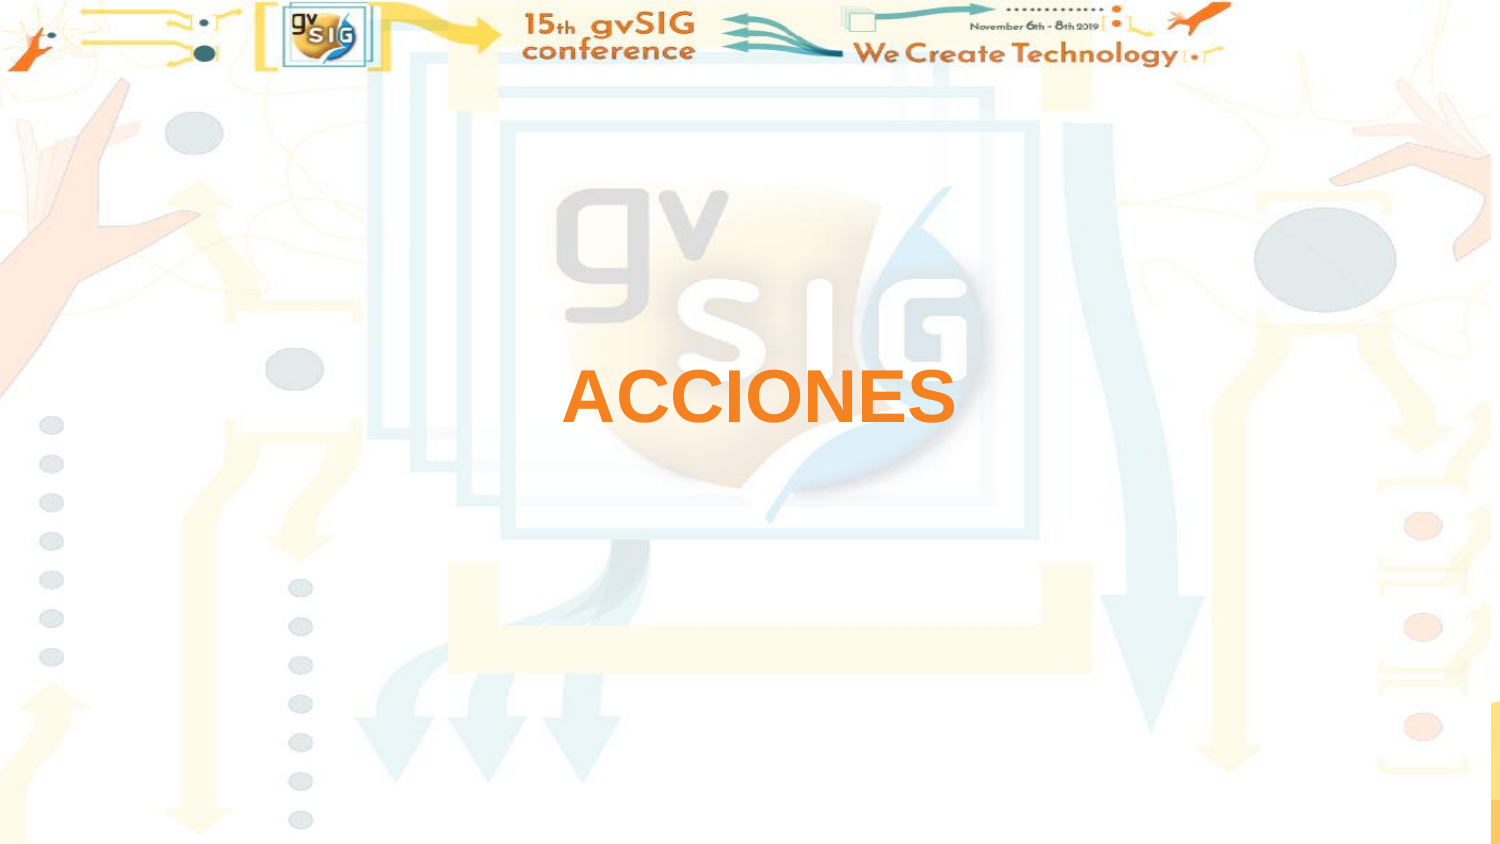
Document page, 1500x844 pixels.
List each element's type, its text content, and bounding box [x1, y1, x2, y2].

text_box ACCIONES [25, 347, 1495, 493]
picture [0, 0, 1500, 844]
